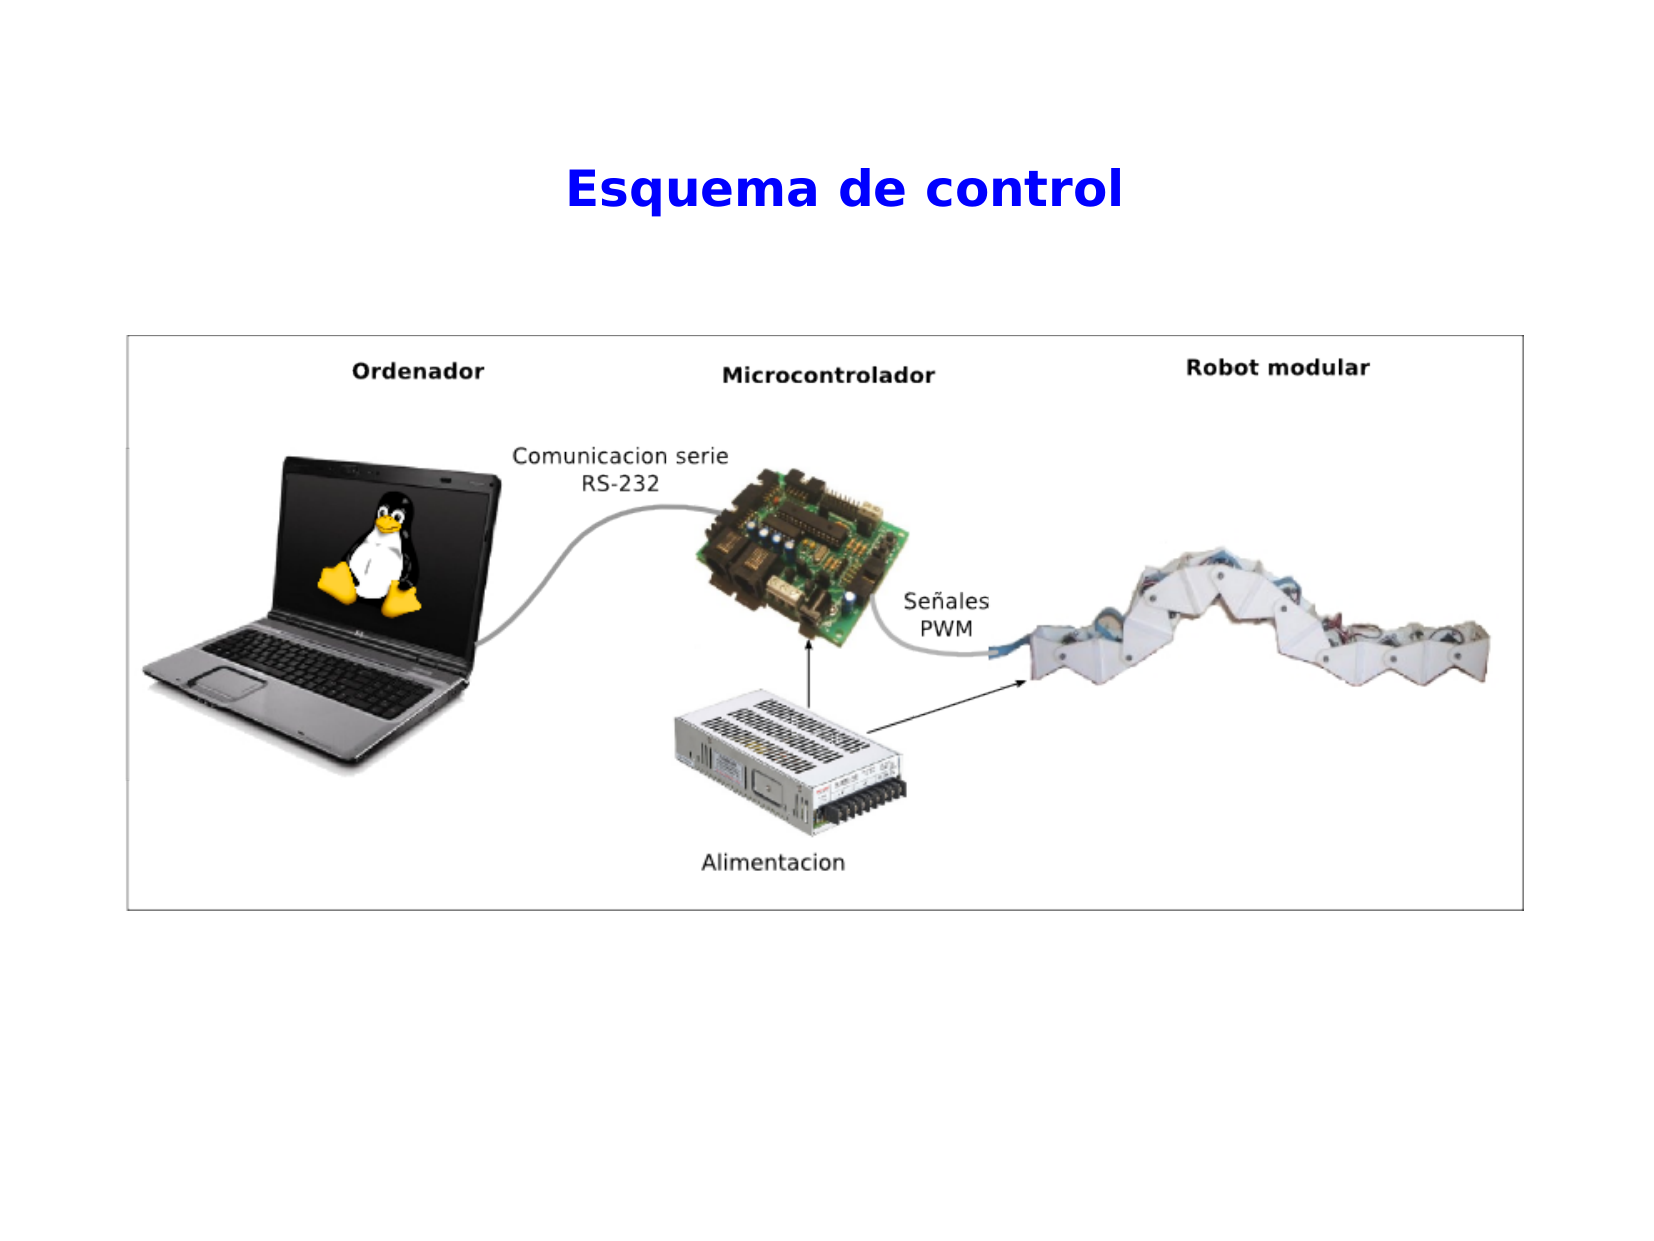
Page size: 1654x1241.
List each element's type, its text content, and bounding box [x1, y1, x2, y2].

text_box Esquema de control [550, 152, 1141, 226]
picture [118, 335, 1524, 911]
